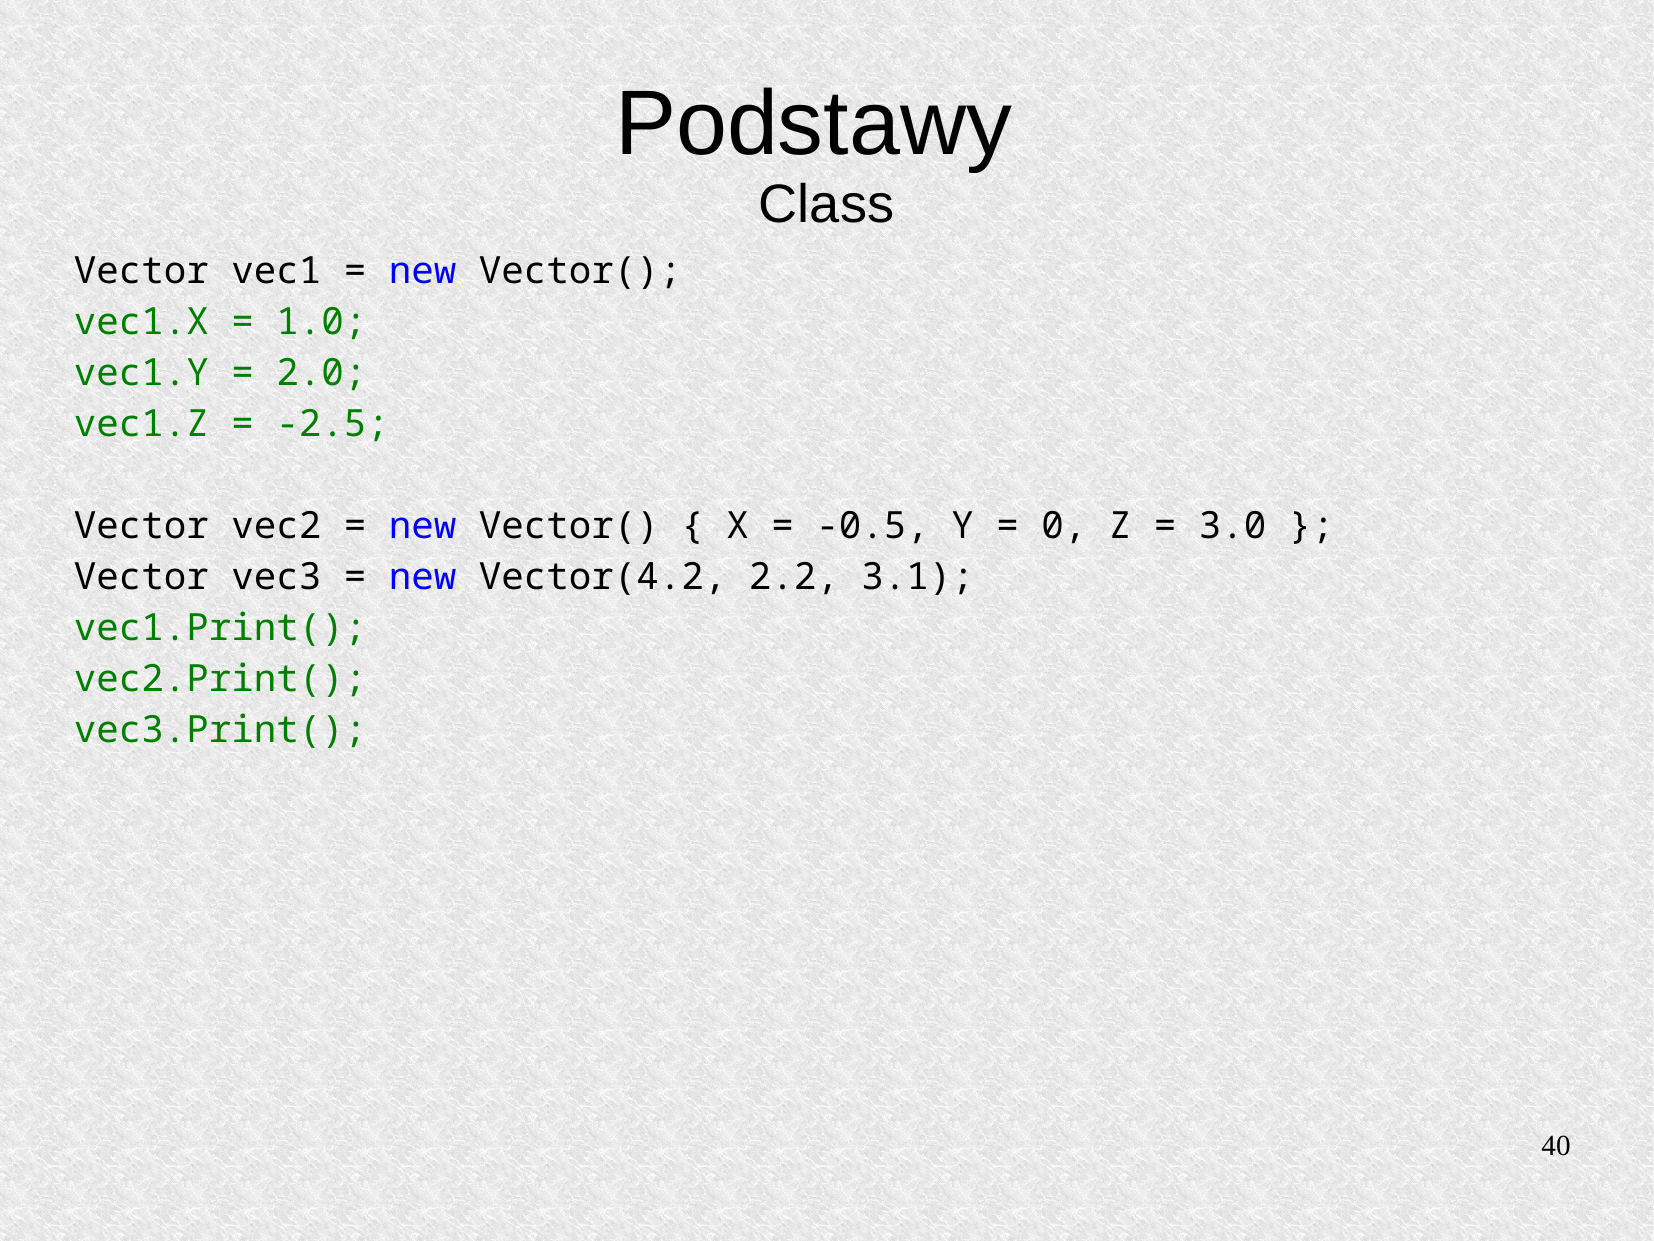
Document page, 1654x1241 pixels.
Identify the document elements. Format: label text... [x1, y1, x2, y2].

title Podstawy Class [82, 49, 1571, 257]
picture [0, 0, 1654, 1241]
text_box Vector vec1 = new Vector(); vec1.X = 1.0; vec1.Y = 2.0; vec1.Z = -2.5; Vector vec2 = new Vector() { X = -0.5, Y = 0, Z = 3.0 }; Vector vec3 = new Vector(4.2, 2.2, 3.1); vec1.Print(); vec2.Print(); vec3.Print(); [59, 236, 1565, 1211]
